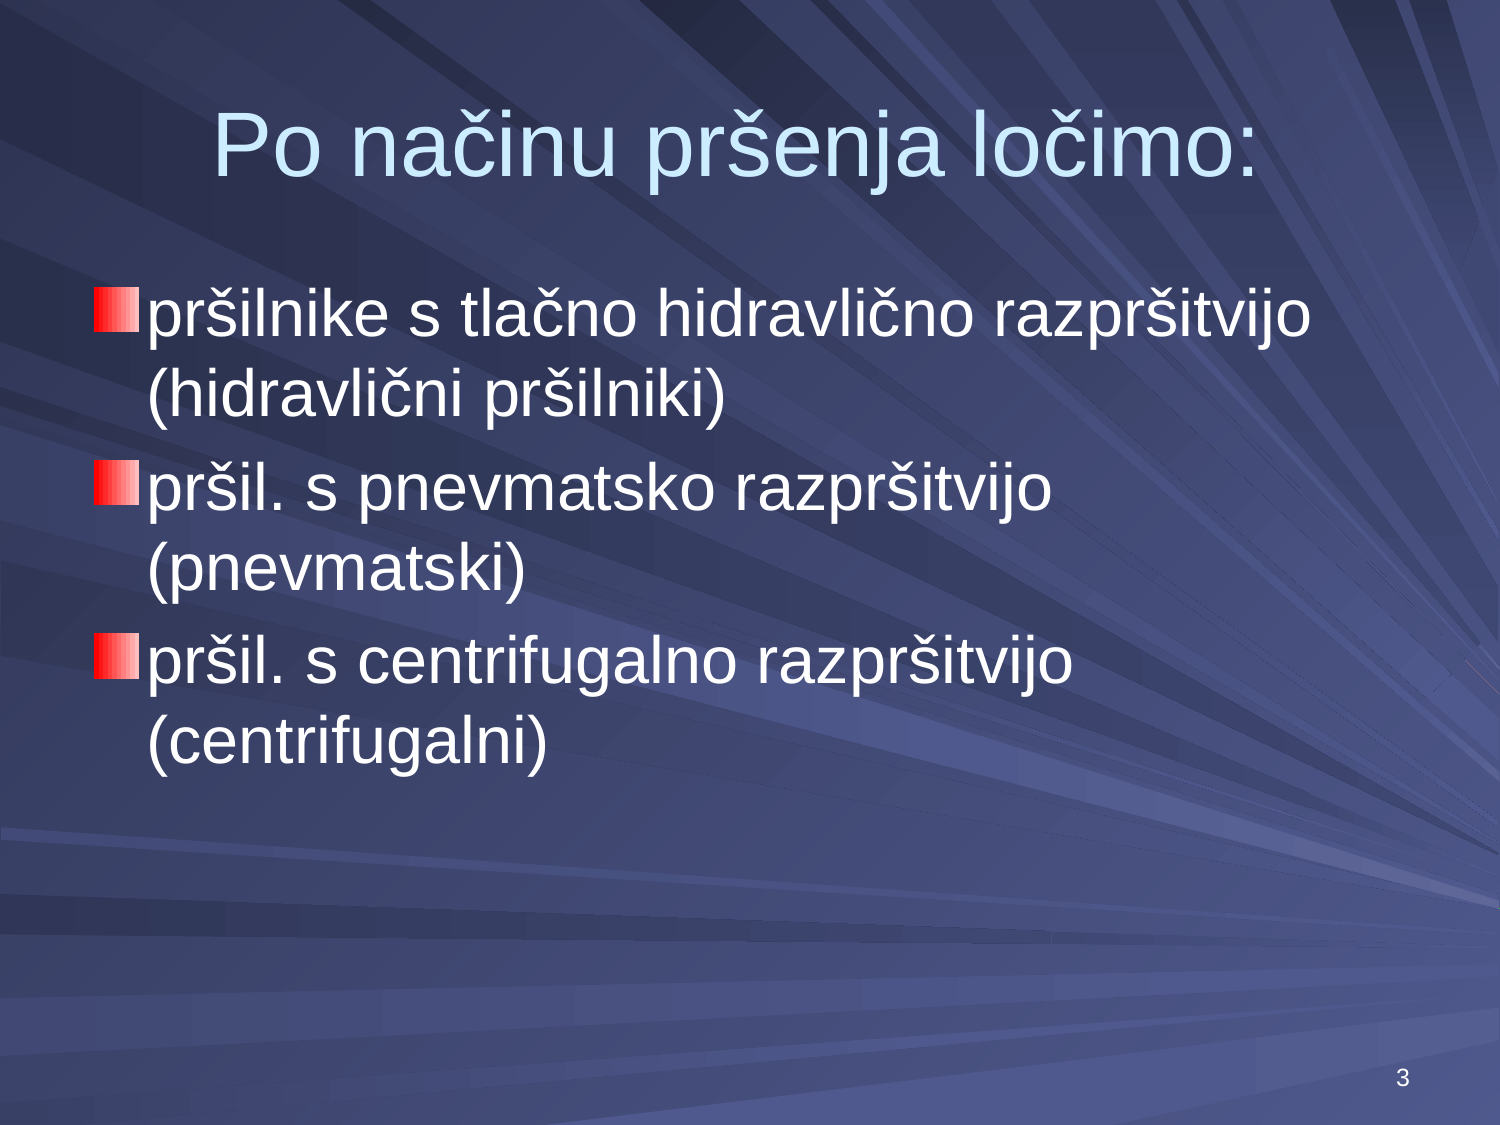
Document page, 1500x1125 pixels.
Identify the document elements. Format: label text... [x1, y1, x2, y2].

list pršilnike s tlačno hidravlično razpršitvijo (hidravlični pršilniki) pršil. s pnevmatsko razpršitvijo (pnevmatski) pršil. s centrifugalno razpršitvijo (centrifugalni) [75, 262, 1425, 1006]
title Po načinu pršenja ločimo: [75, 45, 1425, 234]
slide_number <number> [1074, 1024, 1425, 1100]
